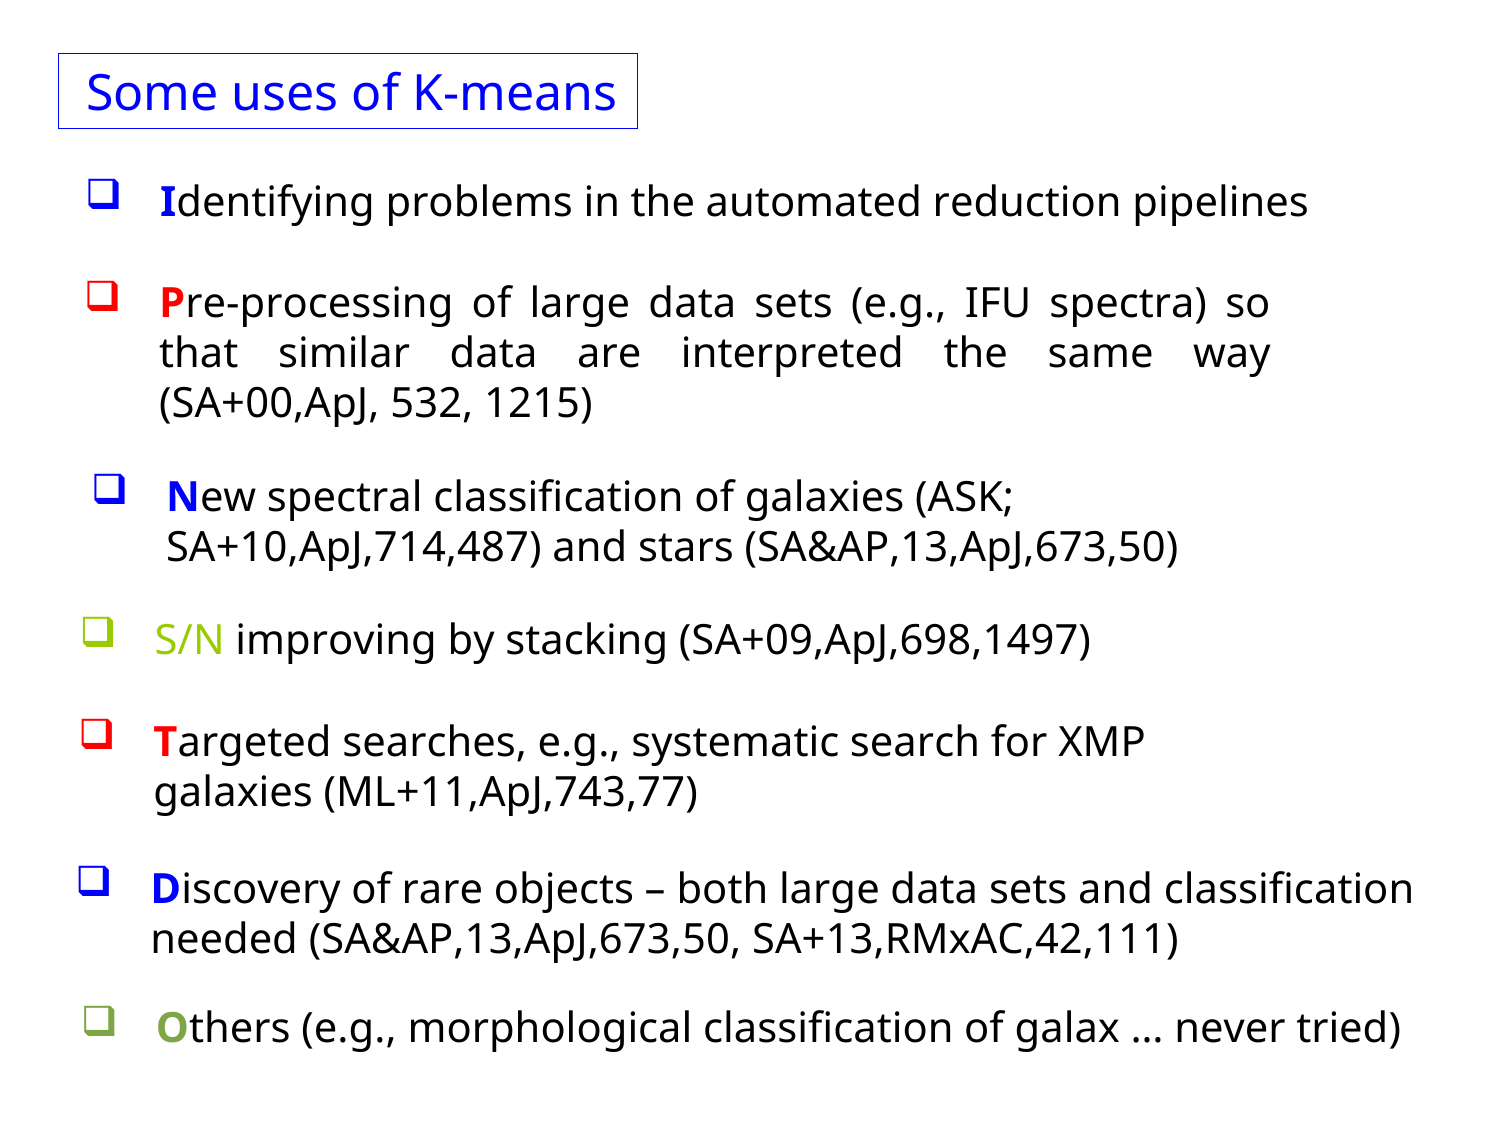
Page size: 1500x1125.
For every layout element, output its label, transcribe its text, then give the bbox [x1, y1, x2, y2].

text_box Identifying problems in the automated reduction pipelines [70, 166, 1408, 233]
text_box New spectral classification of galaxies (ASK; SA+10,ApJ,714,487) and stars (SA&AP,13,ApJ,673,50) [76, 462, 1414, 578]
text_box Discovery of rare objects – both large data sets and classification needed (SA&AP,13,ApJ,673,50, SA+13,RMxAC,42,111) [60, 854, 1500, 970]
text_box S/N improving by stacking (SA+09,ApJ,698,1497) [64, 604, 1258, 671]
text_box Targeted searches, e.g., systematic search for XMP galaxies (ML+11,ApJ,743,77) [63, 706, 1264, 823]
text_box Some uses of K-means [58, 53, 638, 129]
text_box Others (e.g., morphological classification of galax … never tried) [66, 993, 1463, 1059]
text_box Pre-processing of large data sets (e.g., IFU spectra) so that similar data are interpreted the same way (SA+00,ApJ, 532, 1215) [69, 268, 1287, 434]
